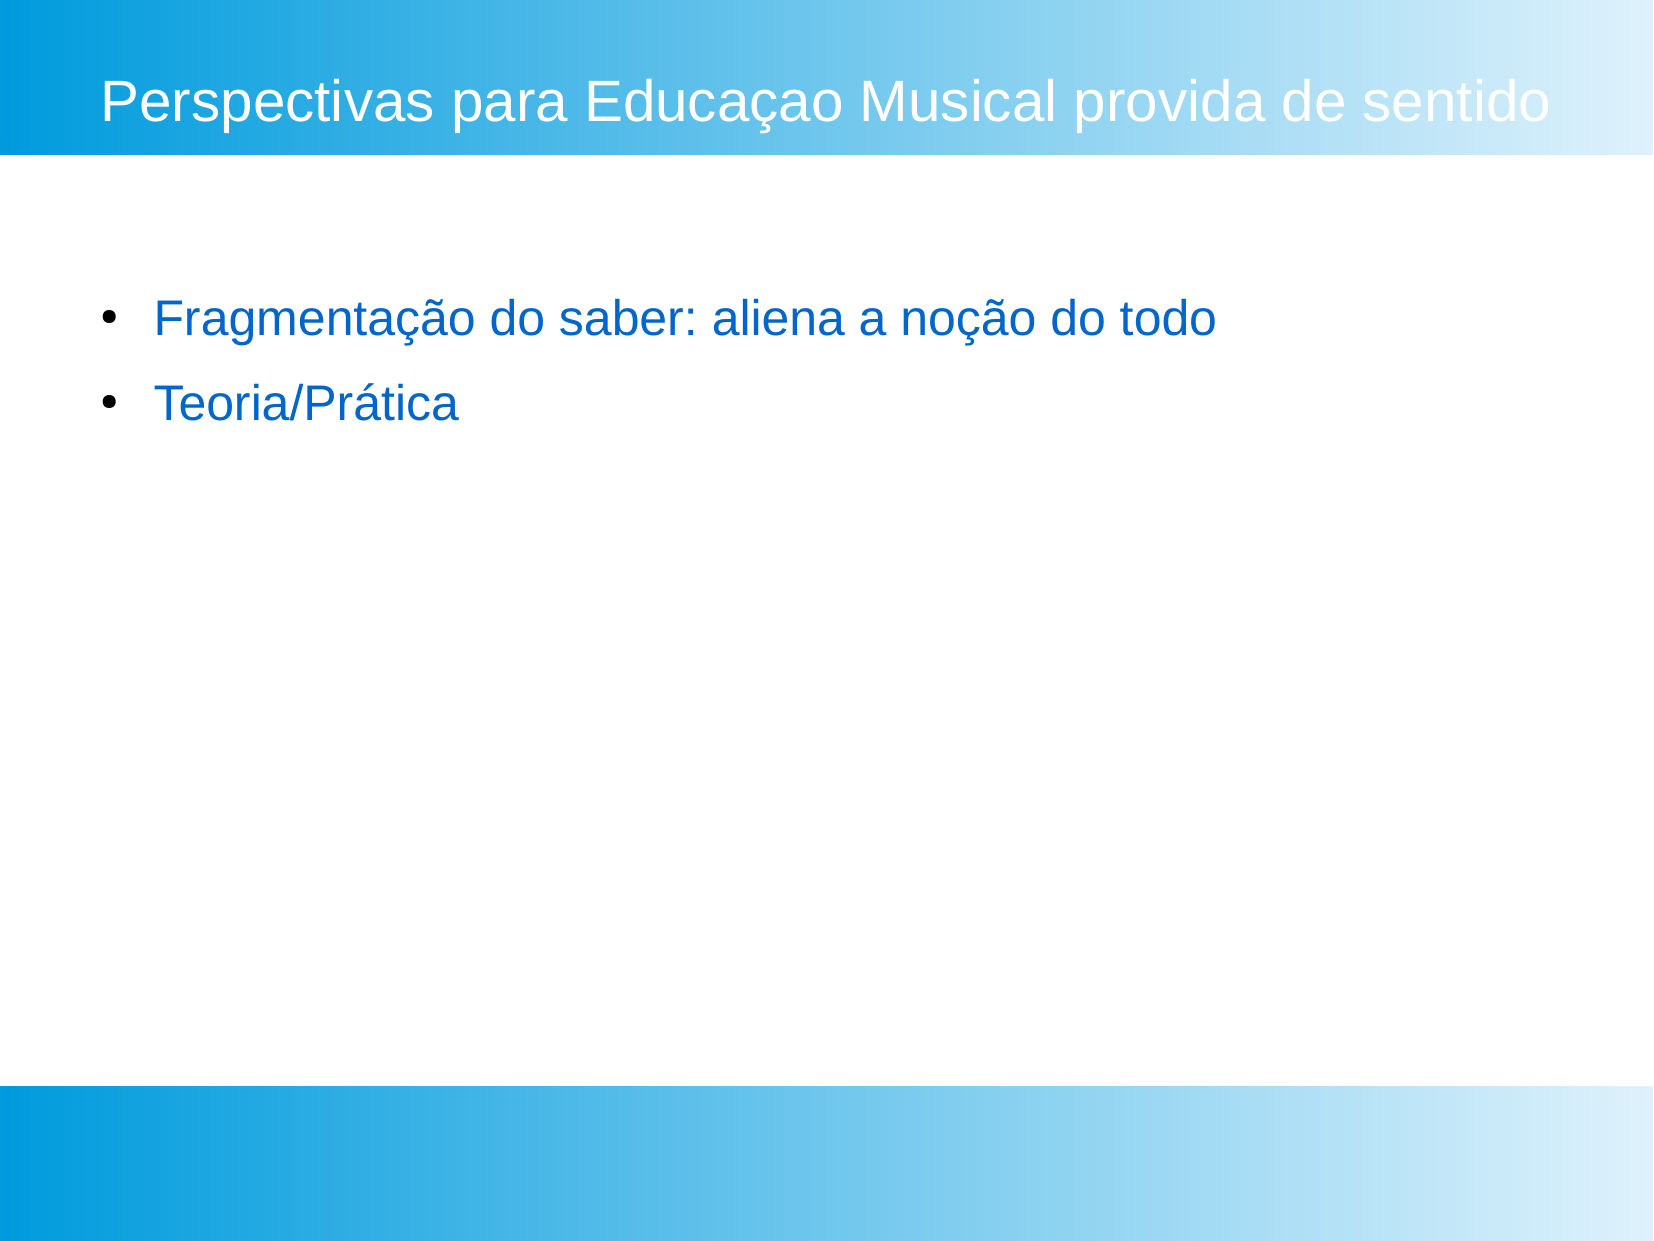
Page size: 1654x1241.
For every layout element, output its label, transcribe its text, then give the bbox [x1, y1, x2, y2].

list Fragmentação do saber: aliena a noção do todo Teoria/Prática [82, 290, 1571, 1010]
title Perspectivas para Educaçao Musical provida de sentido [82, 49, 1571, 154]
